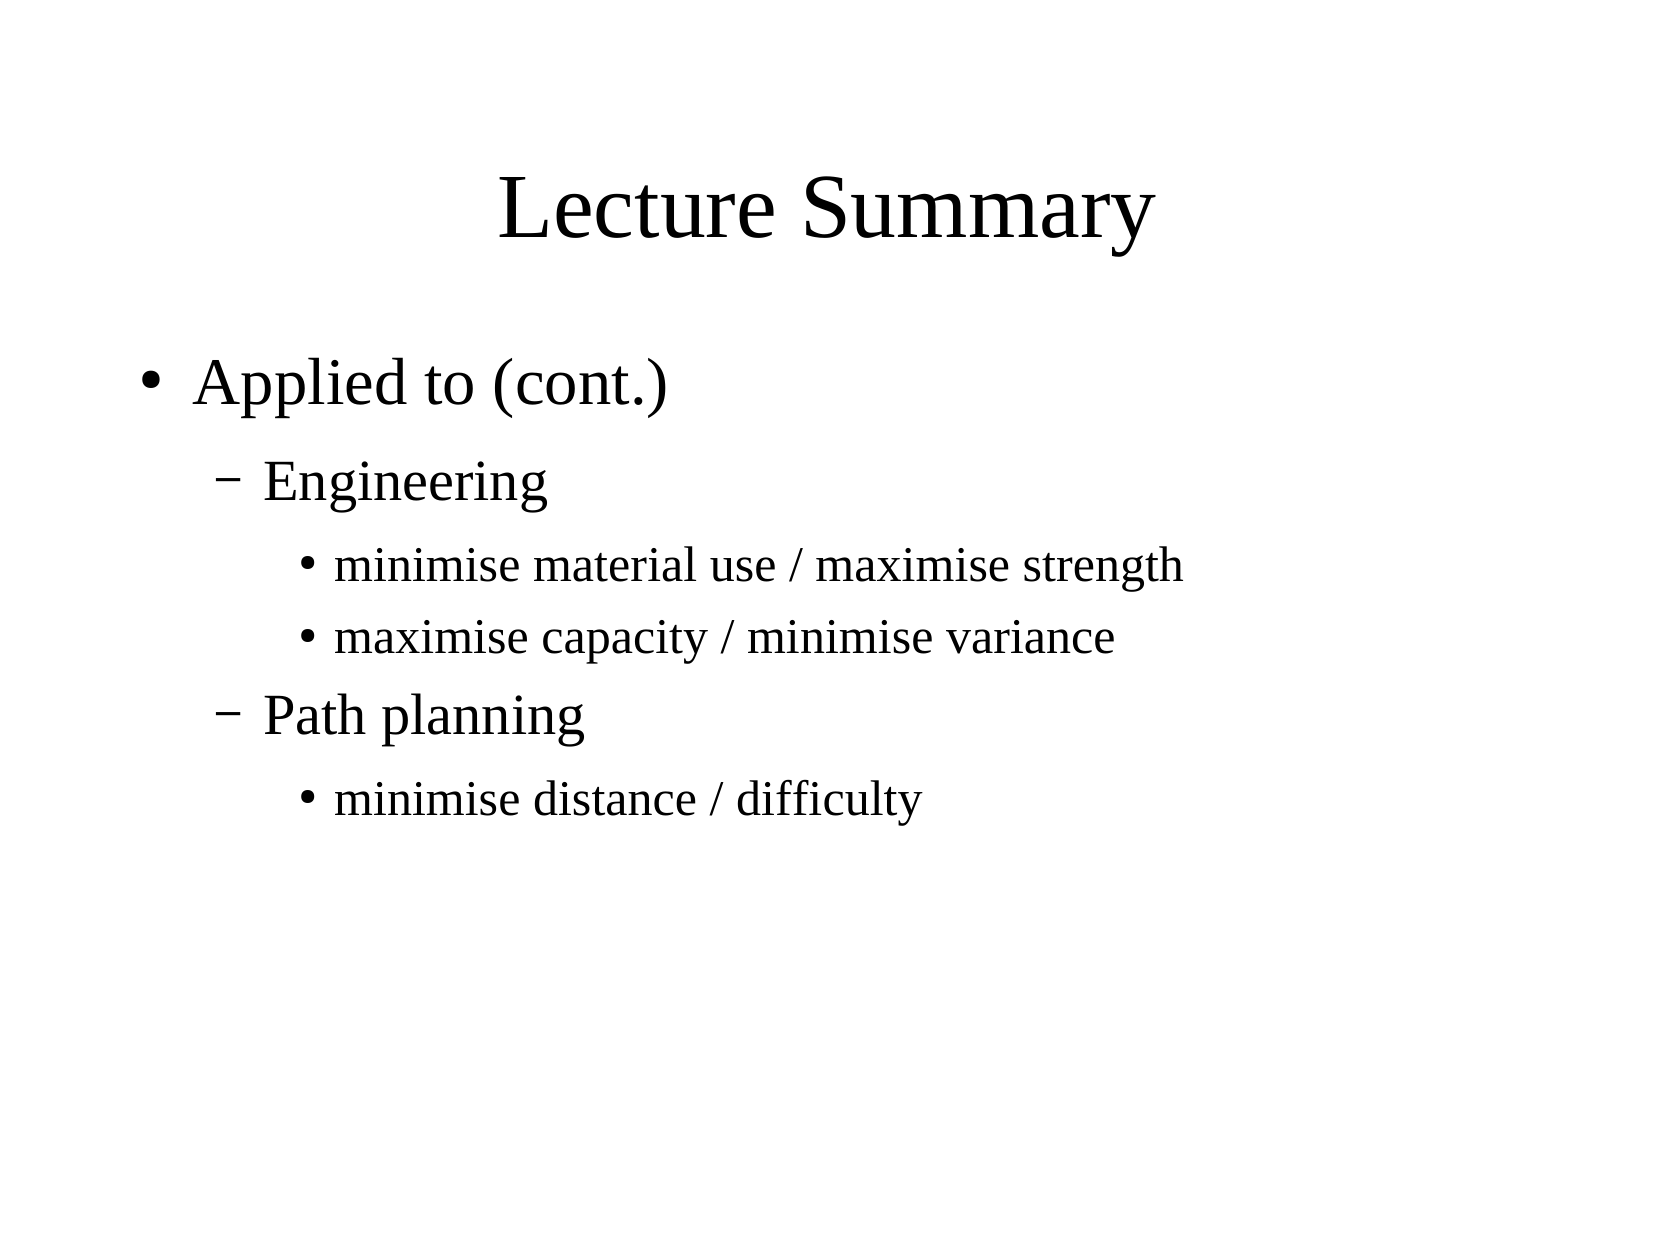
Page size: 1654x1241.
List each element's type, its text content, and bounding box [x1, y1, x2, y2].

list Applied to (cont.) Engineering minimise material use / maximise strength maximise capacity / minimise variance Path planning minimise distance / difficulty [121, 344, 1534, 1127]
title Lecture Summary [121, 102, 1534, 311]
